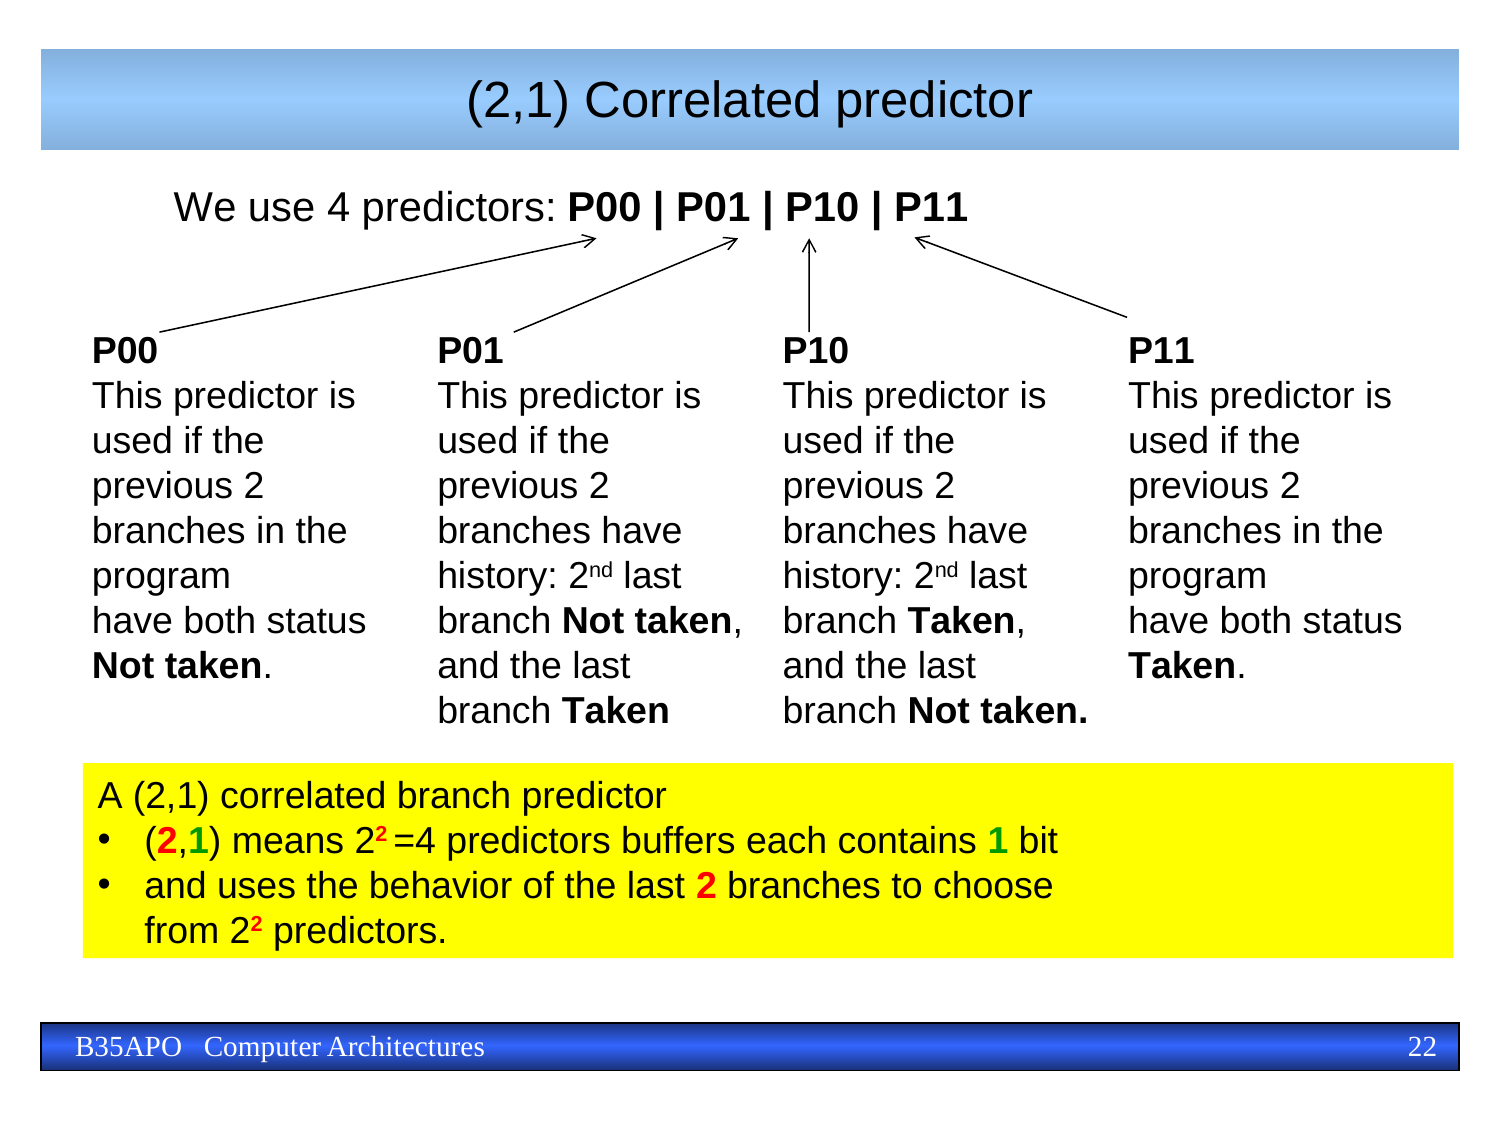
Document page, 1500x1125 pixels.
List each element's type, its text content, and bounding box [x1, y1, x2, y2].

text_box [513, 238, 739, 333]
text_box P00 | P01 | P10 | P11 [572, 172, 984, 238]
table_header P01 This predictor is used if the previous 2 branches have history: 2nd last branch Not taken, and the last branch Taken [423, 319, 767, 737]
table_header P11 This predictor is used if the previous 2 branches in the program have both status Taken. [1114, 319, 1458, 737]
text_box A (2,1) correlated branch predictor (2,1) means 22 =4 predictors buffers each contains 1 bit and uses the behavior of the last 2 branches to choose from 22 predictors. [82, 763, 1453, 959]
title (2,1) Correlated predictor [41, 49, 1459, 150]
text_box [914, 237, 1128, 318]
text_box [159, 238, 597, 333]
text_box We use 4 predictors: [159, 172, 572, 238]
table_header P00 This predictor is used if the previous 2 branches in the program have both status Not taken. [78, 319, 421, 737]
table_header P10 This predictor is used if the previous 2 branches have history: 2nd last branch Taken, and the last branch Not taken. [769, 319, 1112, 737]
